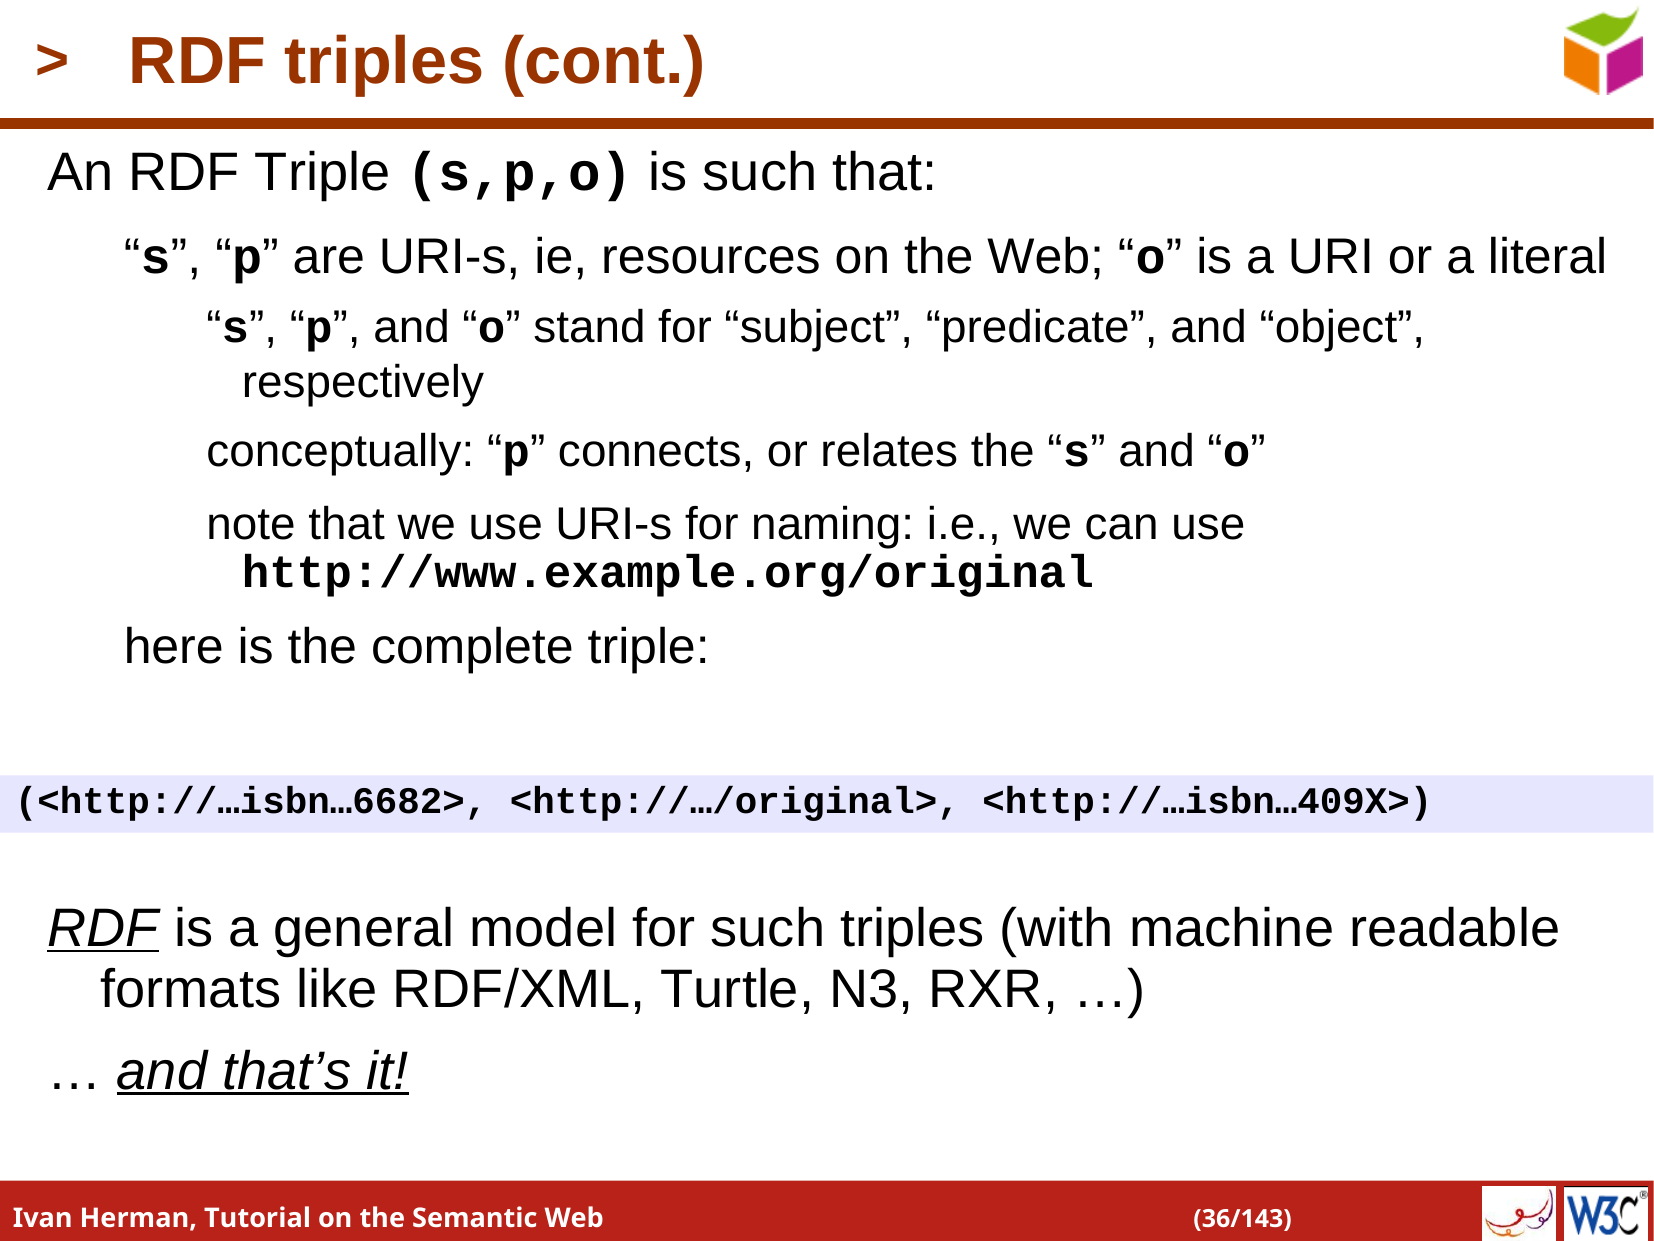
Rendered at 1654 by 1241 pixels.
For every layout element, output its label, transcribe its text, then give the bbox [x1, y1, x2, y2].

picture [1564, 1186, 1648, 1241]
list RDF is a general model for such triples (with machine readable formats like RDF/XML, Turtle, N3, RXR, …) … and that’s it! [29, 897, 1625, 1105]
picture [1482, 1186, 1556, 1241]
title RDF triples (cont.) [93, 0, 1493, 119]
text_box (<http://…isbn…6682>, <http://…/original>, <http://…isbn…409X>) [0, 775, 1654, 833]
picture [1564, 5, 1643, 95]
list An RDF Triple (s,p,o) is such that: “s”, “p” are URI-s, ie, resources on the Web; “o” is a URI or a literal “s”, “p”, and “o” stand for “subject”, “predicate”, and “object”, respectively conceptually: “p” connects, or relates the “s” and “o” note that we use URI-s for naming: i.e., we can use http://www.example.org/original here is the complete triple: [29, 141, 1624, 728]
